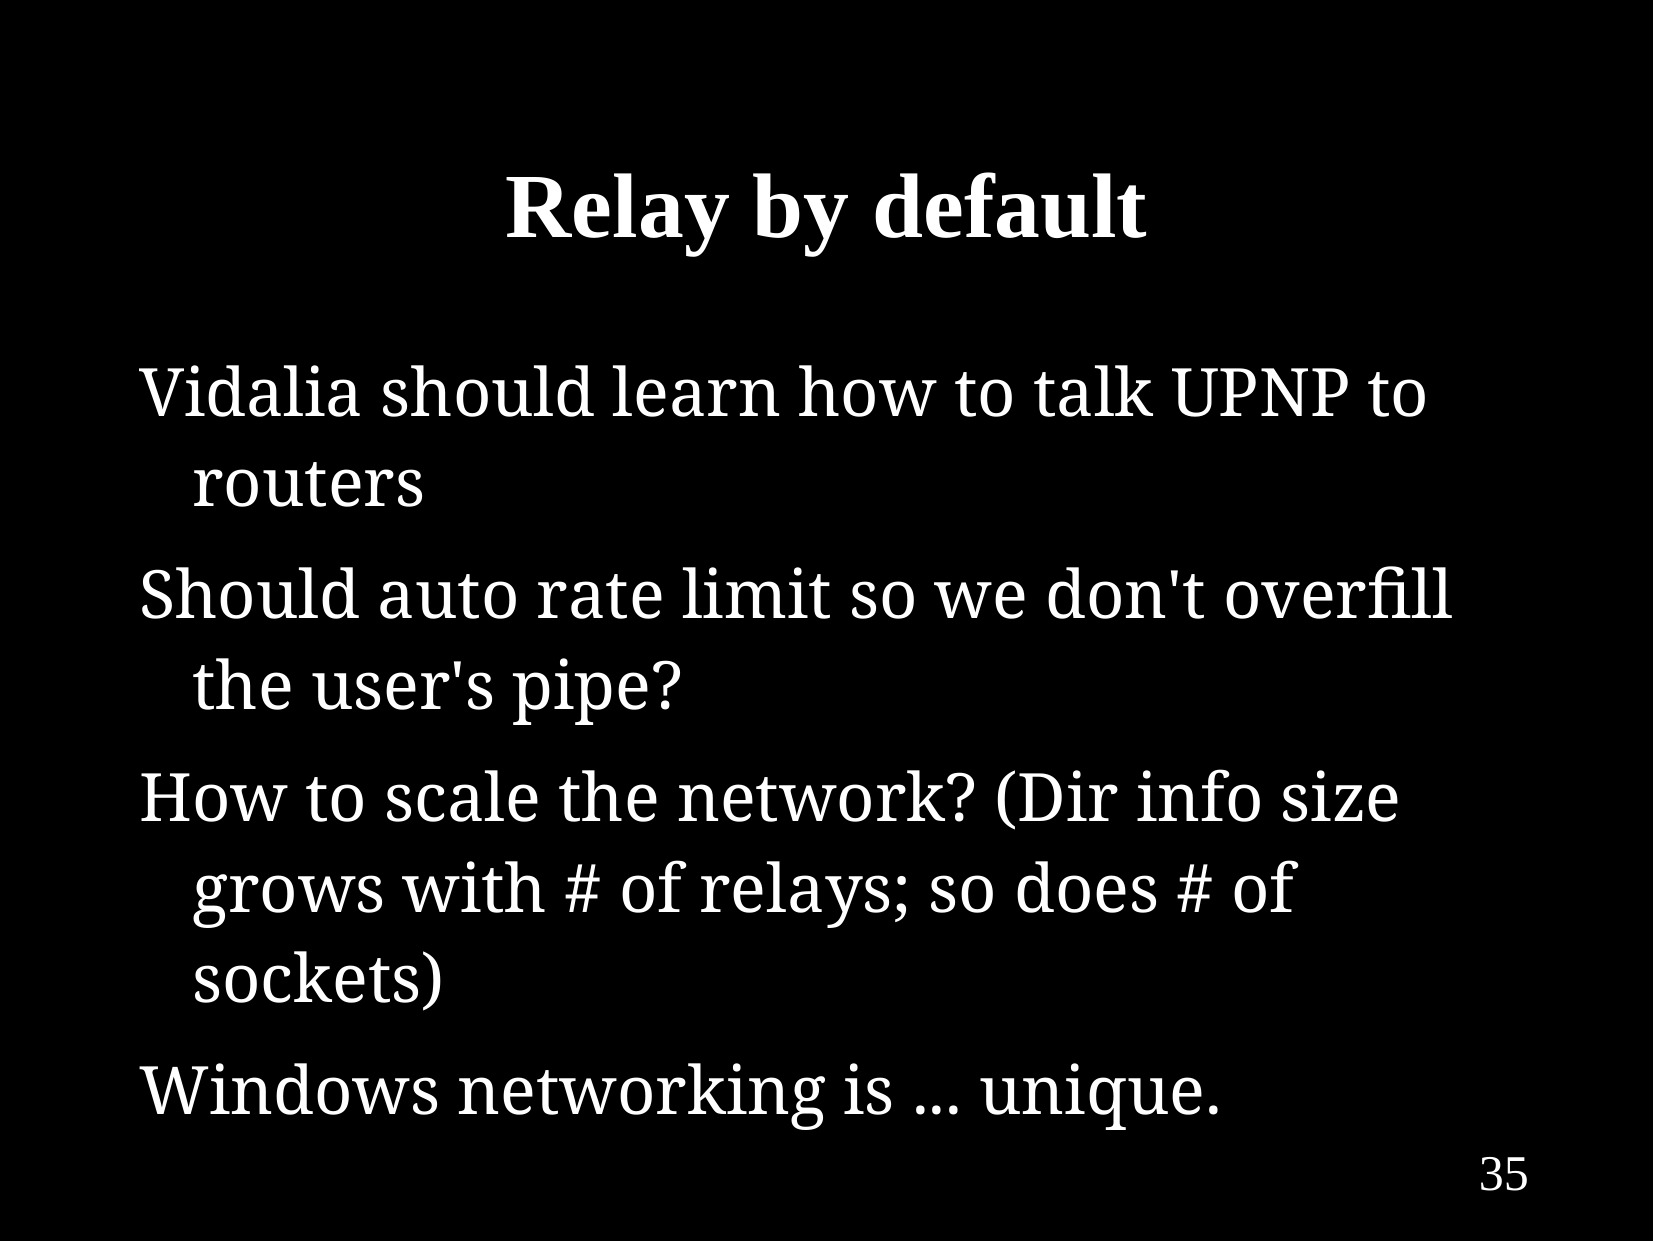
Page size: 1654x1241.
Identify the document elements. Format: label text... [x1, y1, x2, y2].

title Relay by default [121, 102, 1534, 311]
list Vidalia should learn how to talk UPNP to routers Should auto rate limit so we don't overfill the user's pipe? How to scale the network? (Dir info size grows with # of relays; so does # of sockets) Windows networking is ... unique. [121, 344, 1534, 1127]
